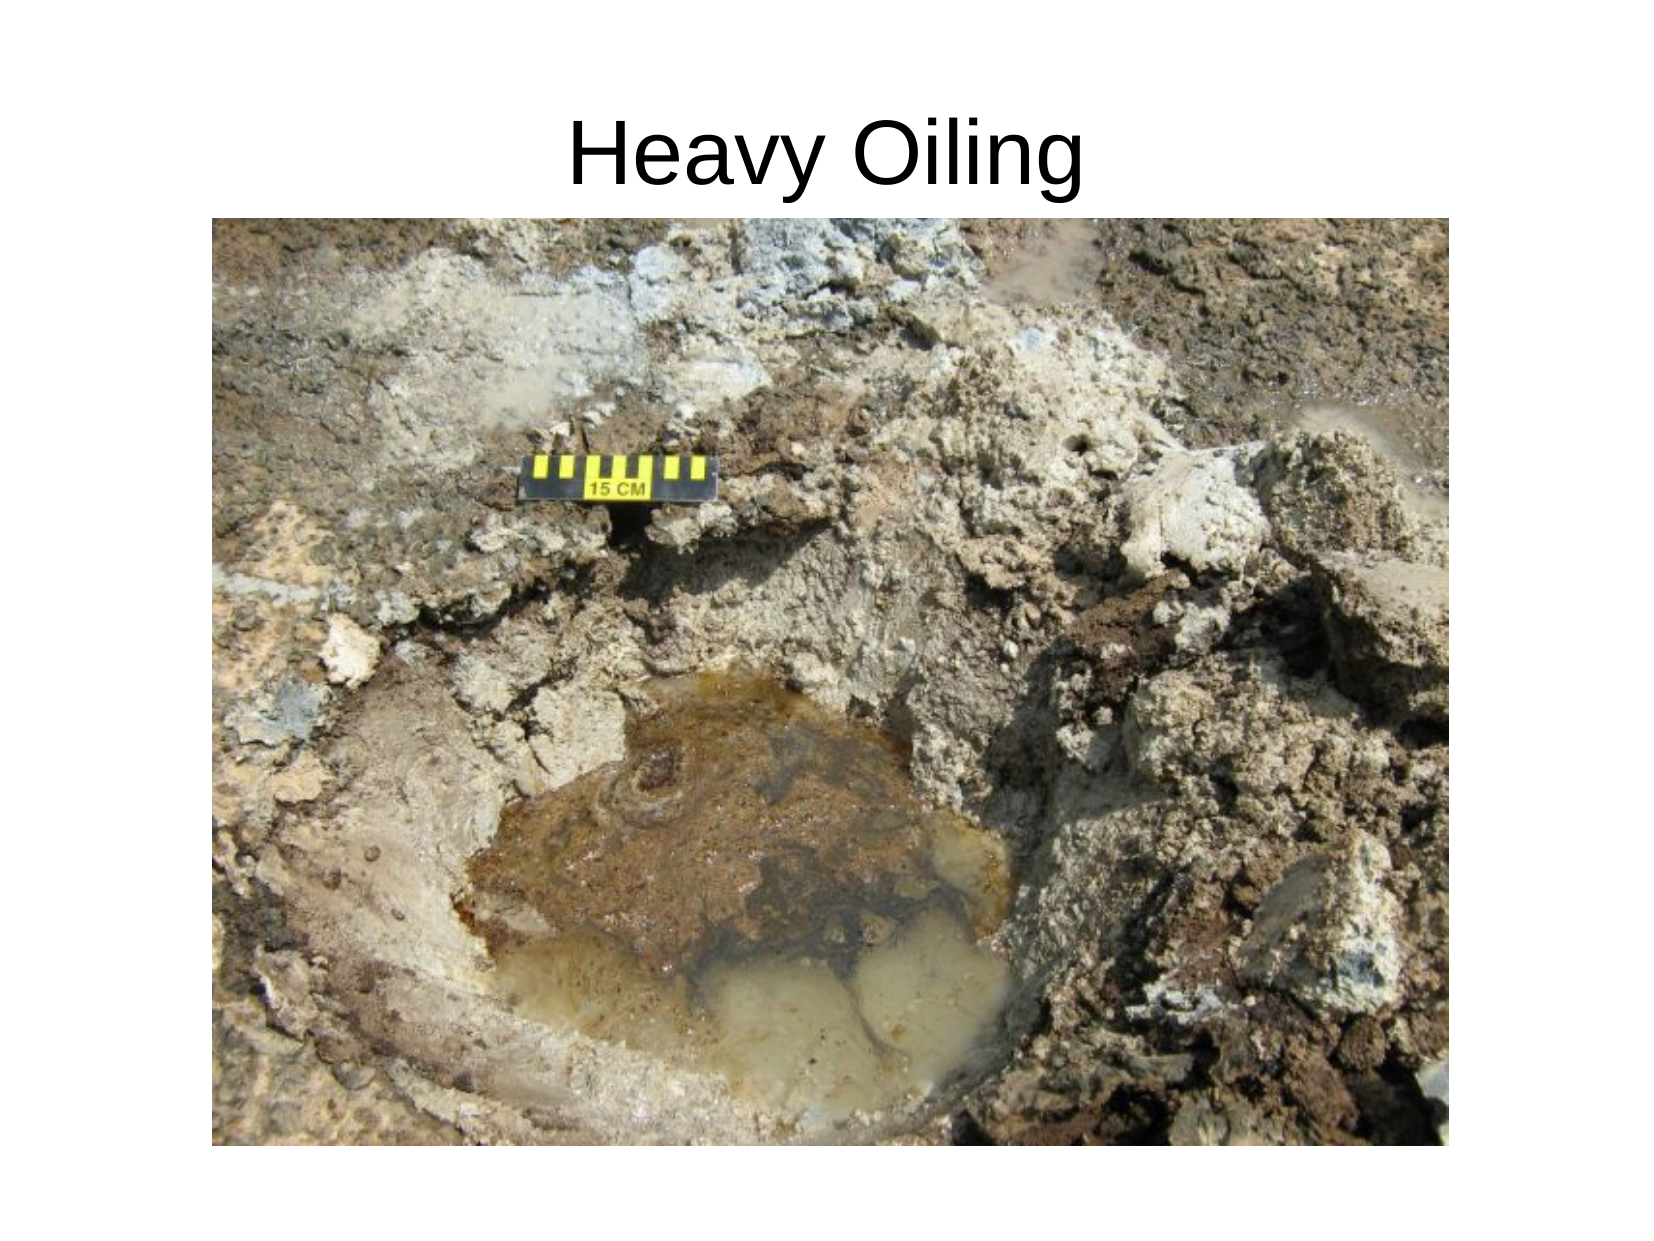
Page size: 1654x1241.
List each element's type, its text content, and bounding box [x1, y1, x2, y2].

picture [212, 218, 1449, 1146]
title Heavy Oiling [82, 49, 1571, 257]
